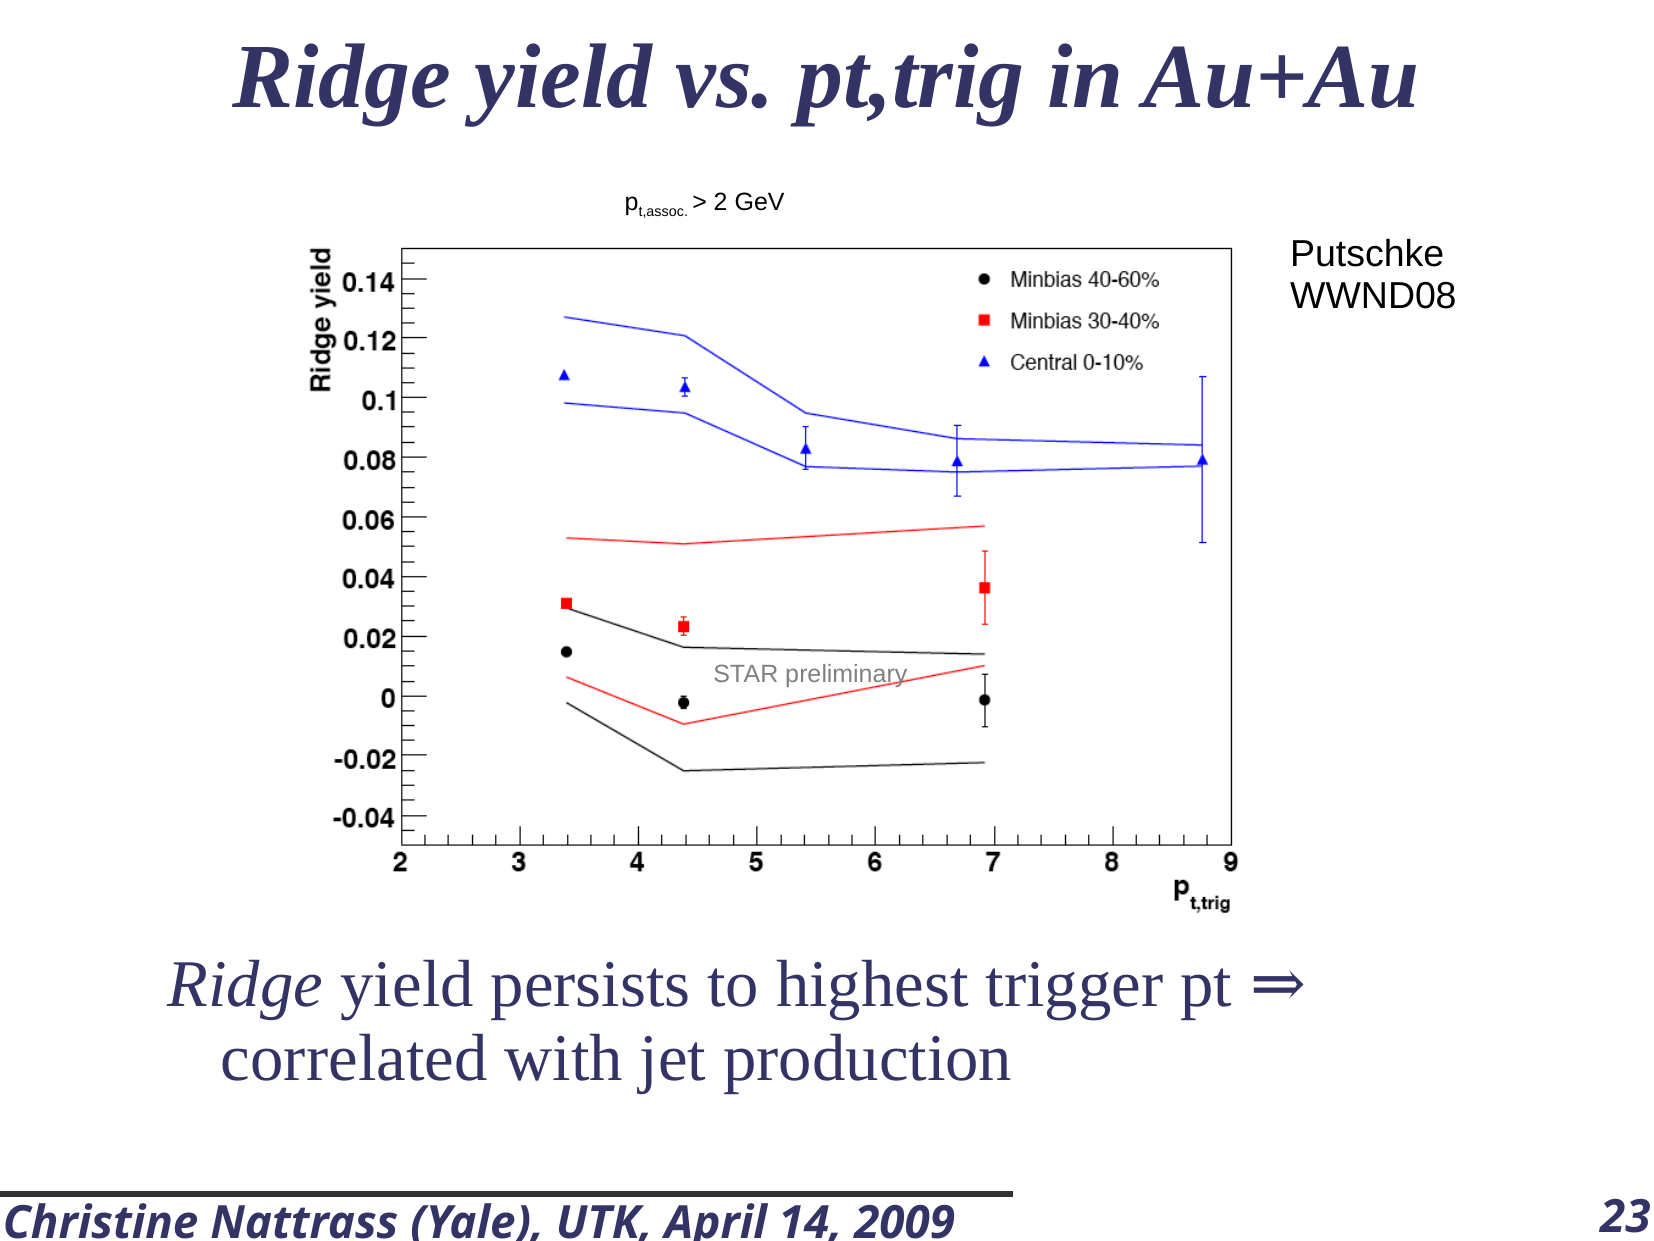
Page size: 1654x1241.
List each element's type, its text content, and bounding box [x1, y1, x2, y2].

list Ridge yield persists to highest trigger pt ⇒ correlated with jet production [150, 946, 1571, 1142]
text_box pt,assoc. > 2 GeV [618, 187, 792, 220]
picture [300, 187, 1270, 919]
title Ridge yield vs. pt,trig in Au+Au [82, 0, 1571, 180]
text_box Putschke WWND08 [1275, 224, 1614, 324]
text_box STAR preliminary [706, 659, 915, 688]
